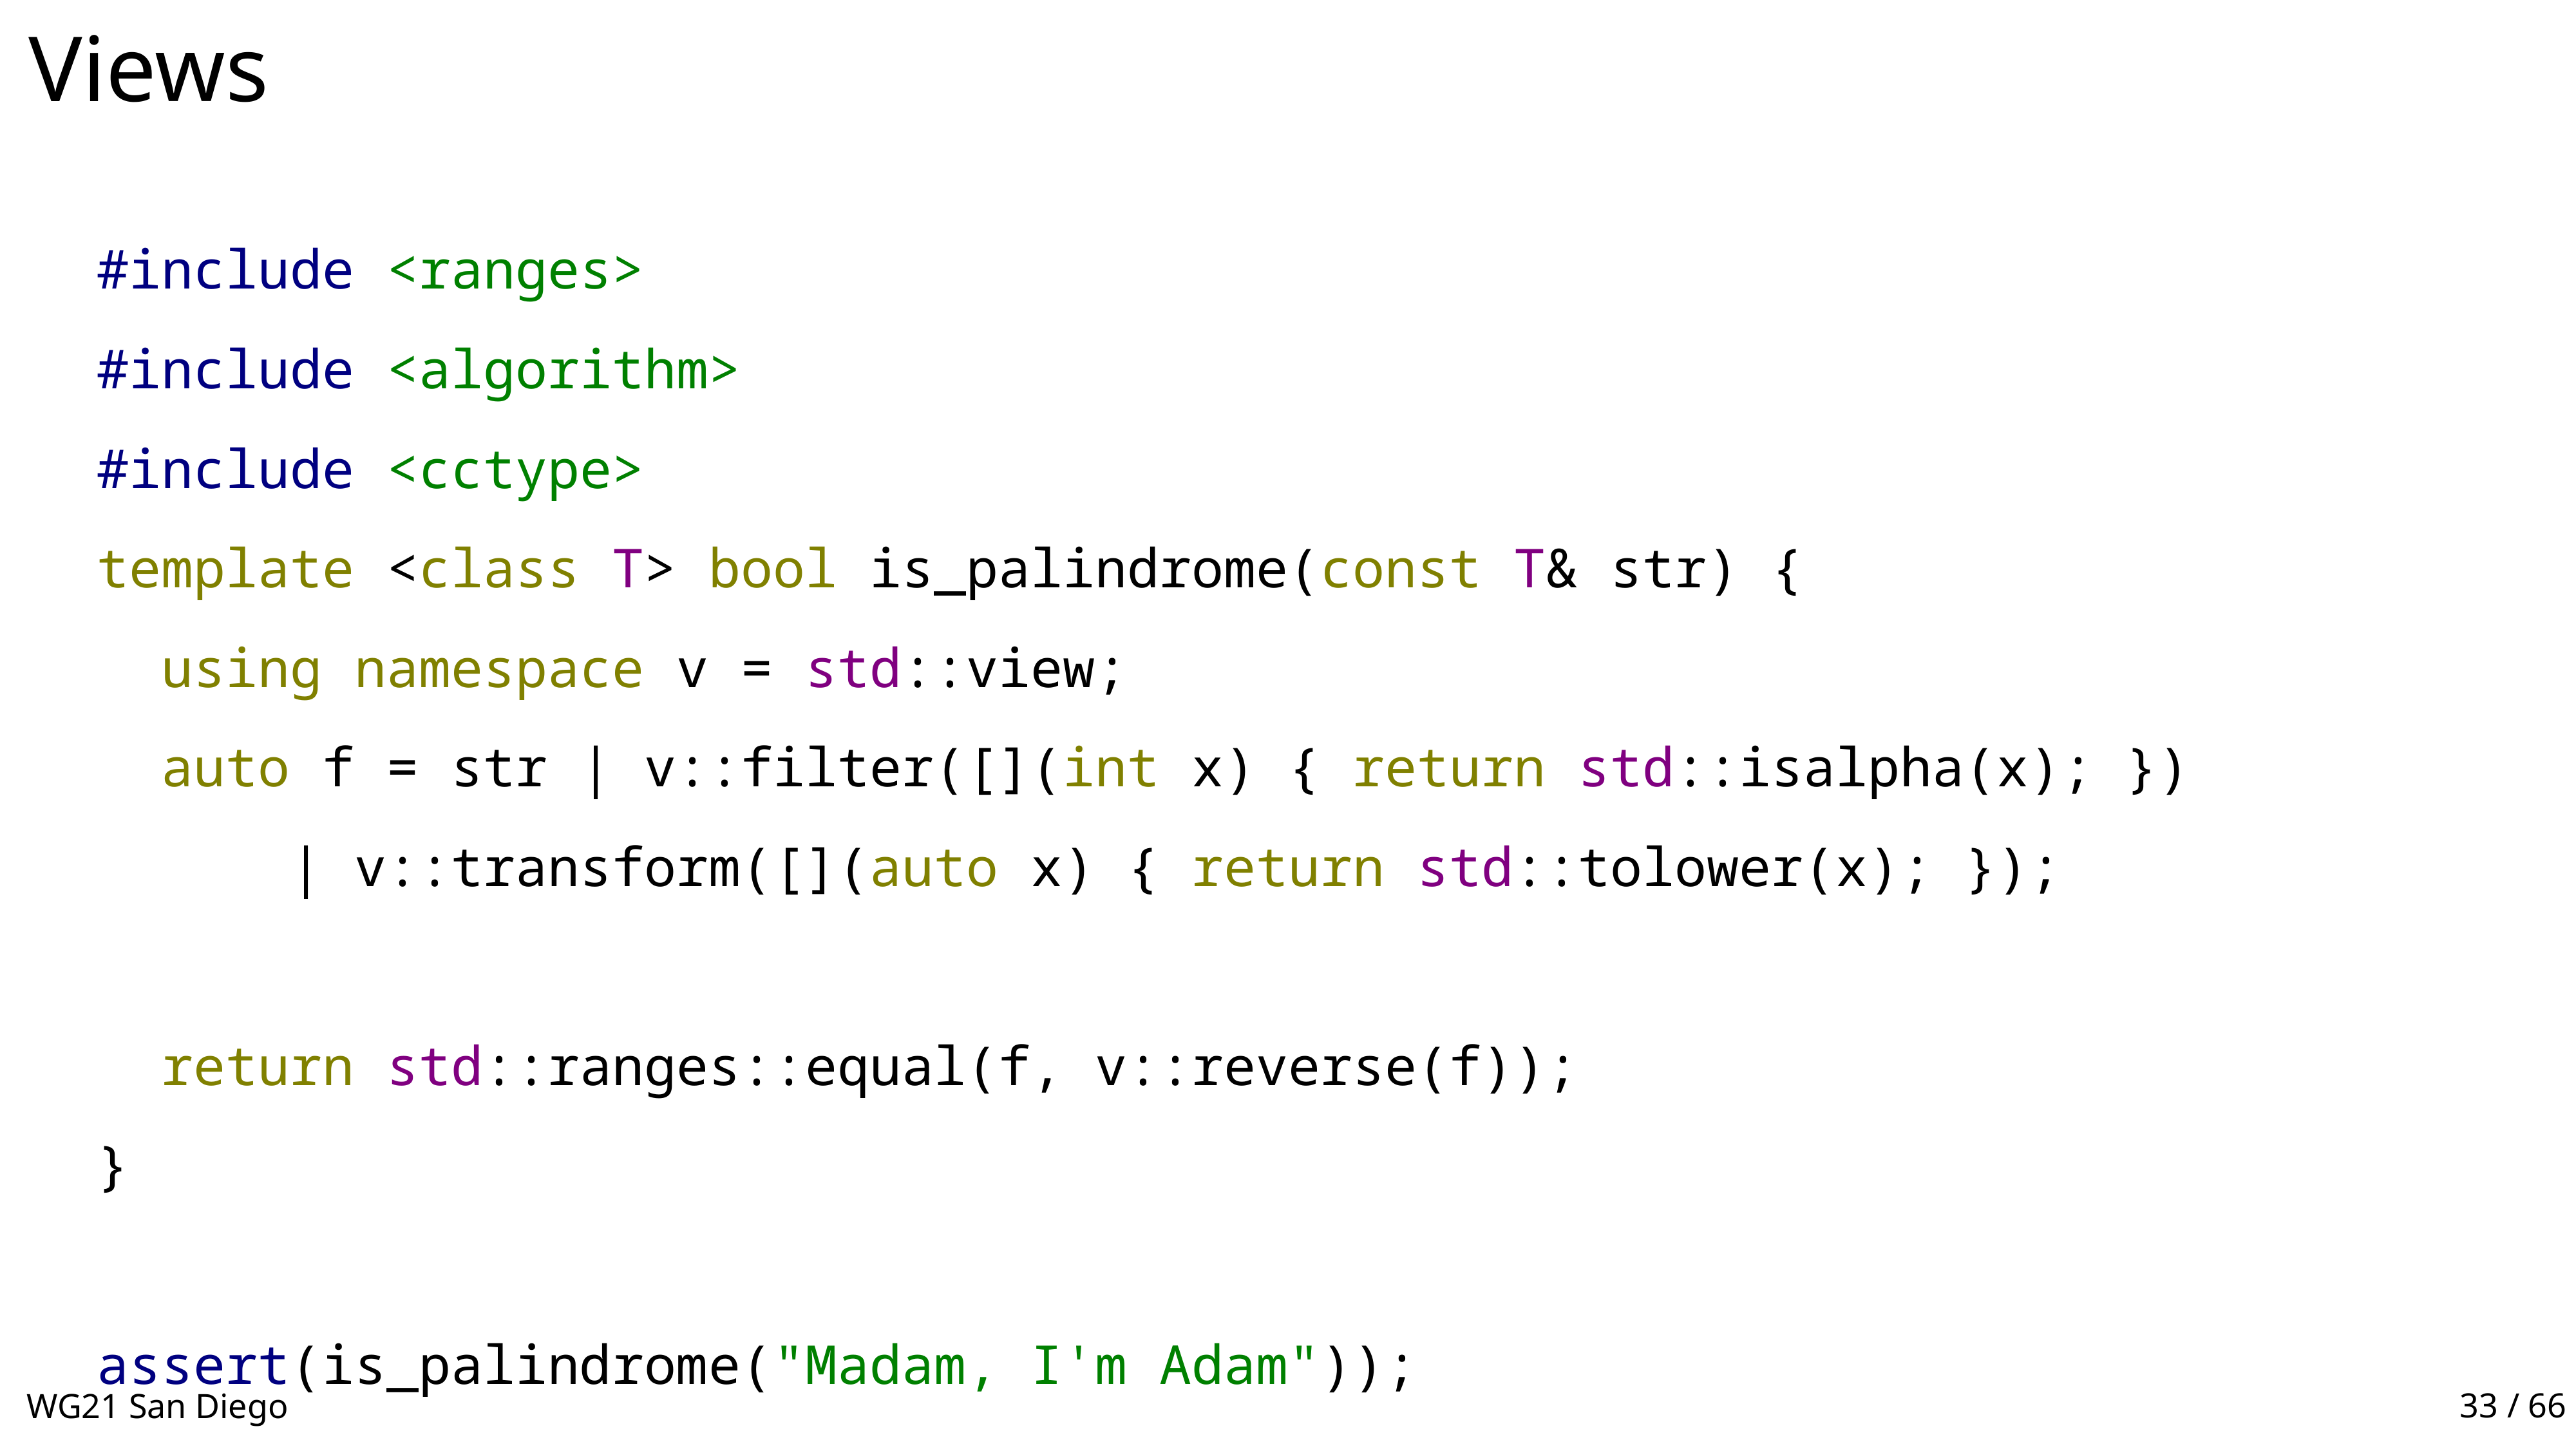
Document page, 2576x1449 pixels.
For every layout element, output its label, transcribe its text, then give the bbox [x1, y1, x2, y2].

list <number> / 66 [1479, 1376, 2576, 1431]
title Views [19, 19, 2551, 155]
list WG21 San Diego [17, 1376, 1114, 1431]
list #include <ranges> #include <algorithm> #include <cctype> template <class T> bool is_palindrome(const T& str) { using namespace v = std::view; auto f = str | v::filter([](int x) { return std::isalpha(x); }) | v::transform([](auto x) { return std::tolower(x); }); return std::ranges::equal(f, v::reverse(f)); } assert(is_palindrome("Madam, I'm Adam")); [87, 214, 2551, 1382]
